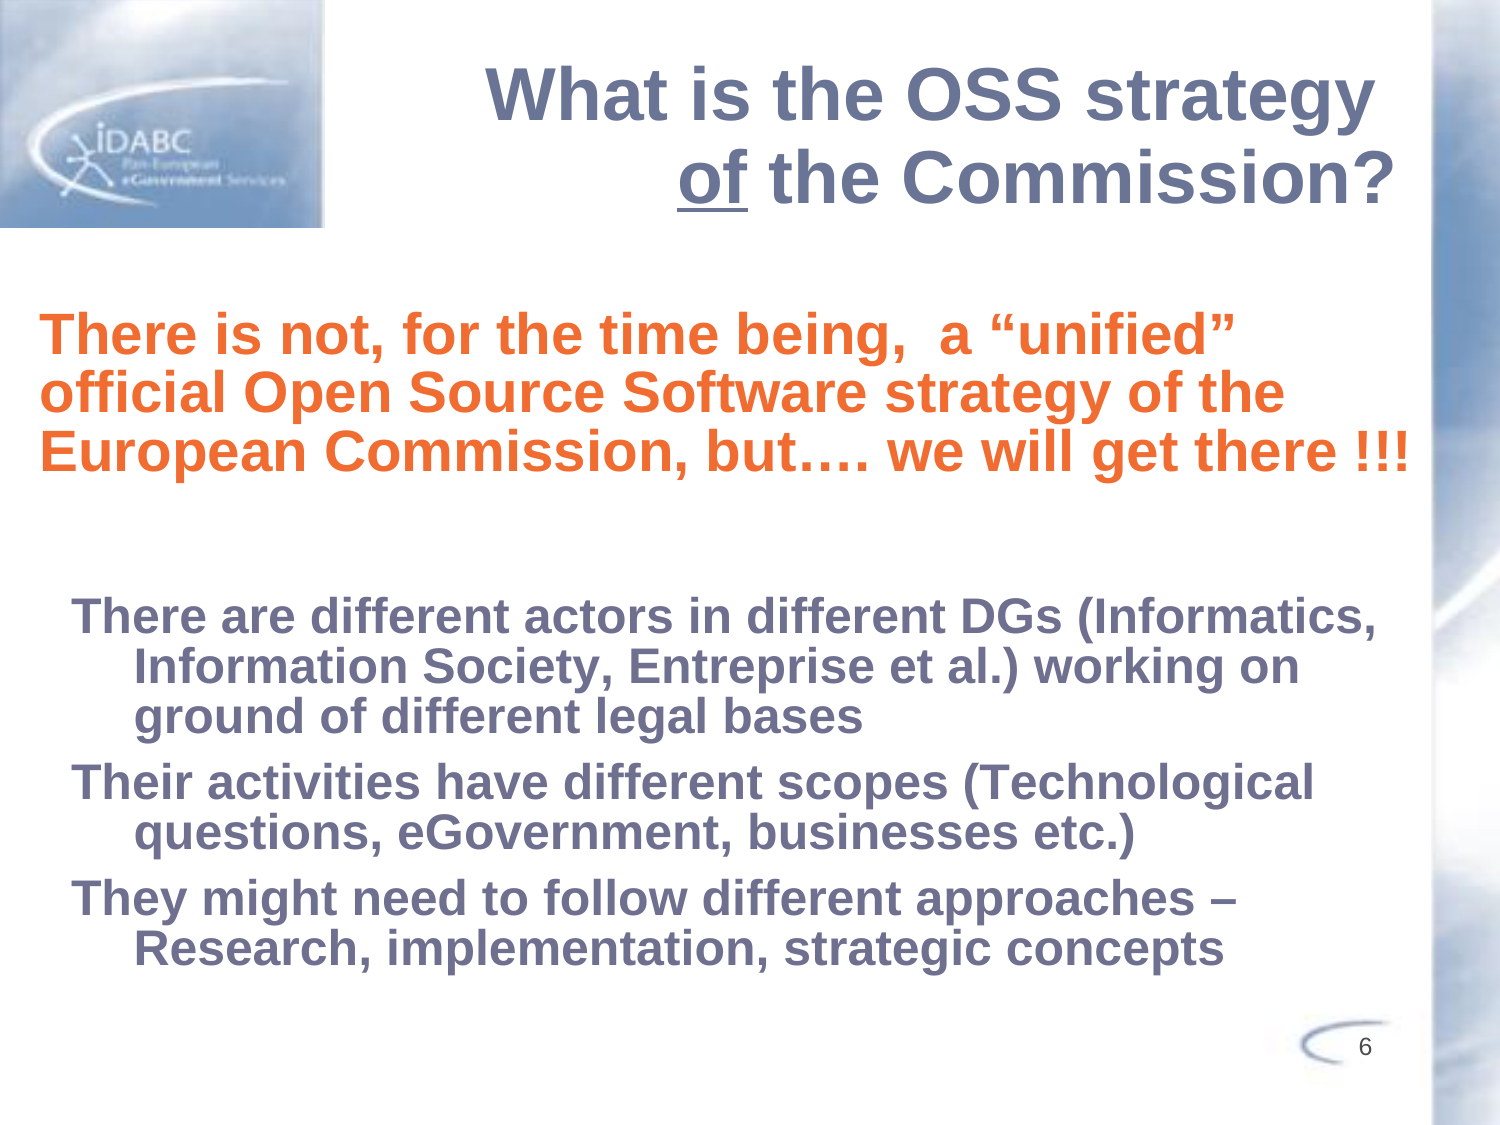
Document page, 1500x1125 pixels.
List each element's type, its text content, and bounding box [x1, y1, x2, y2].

text_box There is not, for the time being, a “unified” official Open Source Software strategy of the European Commission, but…. we will get there !!! There are different actors in different DGs (Informatics, Information Society, Entreprise et al.) working on ground of different legal bases Their activities have different scopes (Technological questions, eGovernment, businesses etc.) They might need to follow different approaches – Research, implementation, strategic concepts [24, 299, 1450, 1125]
title What is the OSS strategy of the Commission? [225, 38, 1413, 234]
